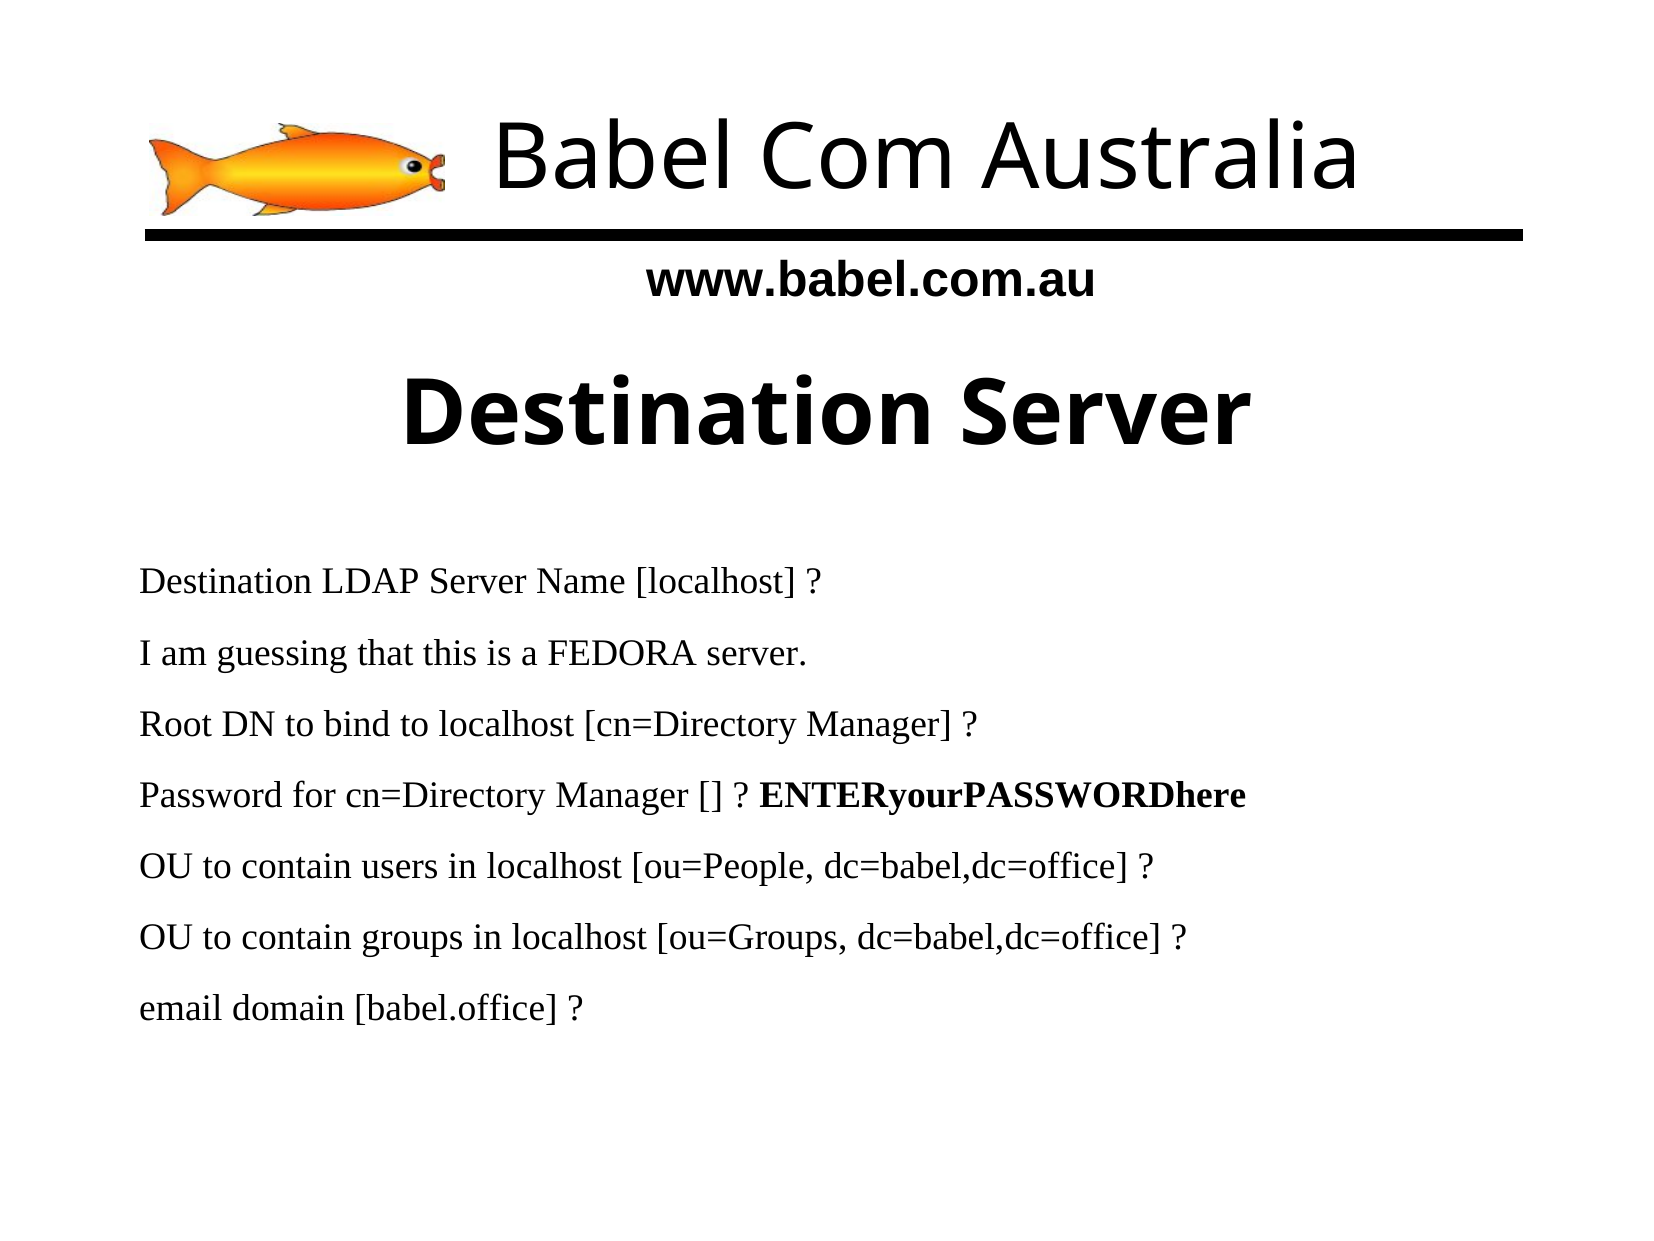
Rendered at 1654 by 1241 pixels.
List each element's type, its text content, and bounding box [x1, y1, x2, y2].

title Destination Server [126, 322, 1528, 497]
picture [149, 123, 445, 216]
list Destination LDAP Server Name [localhost] ? I am guessing that this is a FEDORA server. Root DN to bind to localhost [cn=Directory Manager] ? Password for cn=Directory Manager [] ? ENTERyourPASSWORDhere OU to contain users in localhost [ou=People, dc=babel,dc=office] ? OU to contain groups in localhost [ou=Groups, dc=babel,dc=office] ? email domain [babel.office] ? [121, 560, 1534, 1127]
